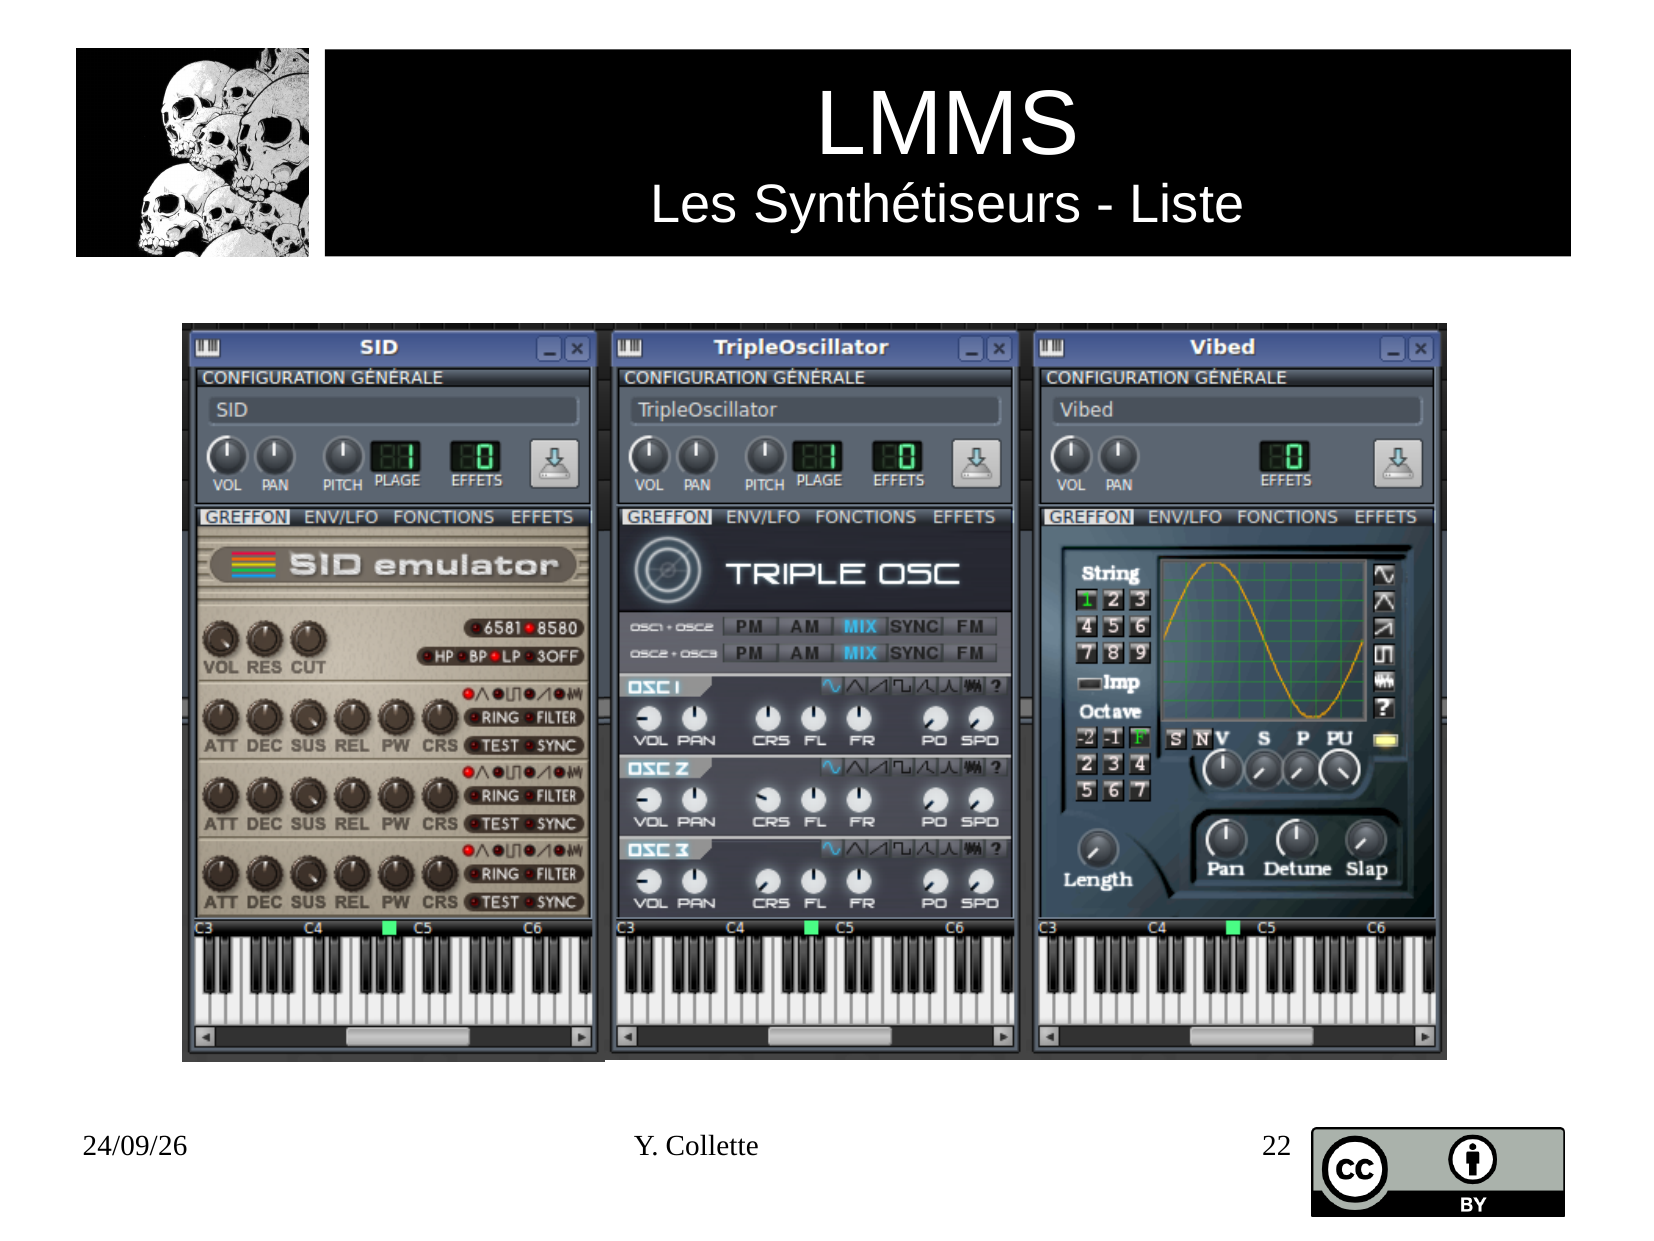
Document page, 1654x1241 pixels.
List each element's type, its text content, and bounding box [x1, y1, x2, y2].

picture [182, 323, 1447, 1062]
title LMMS Les Synthétiseurs - Liste [324, 49, 1571, 257]
picture [76, 48, 309, 257]
picture [1311, 1127, 1565, 1217]
